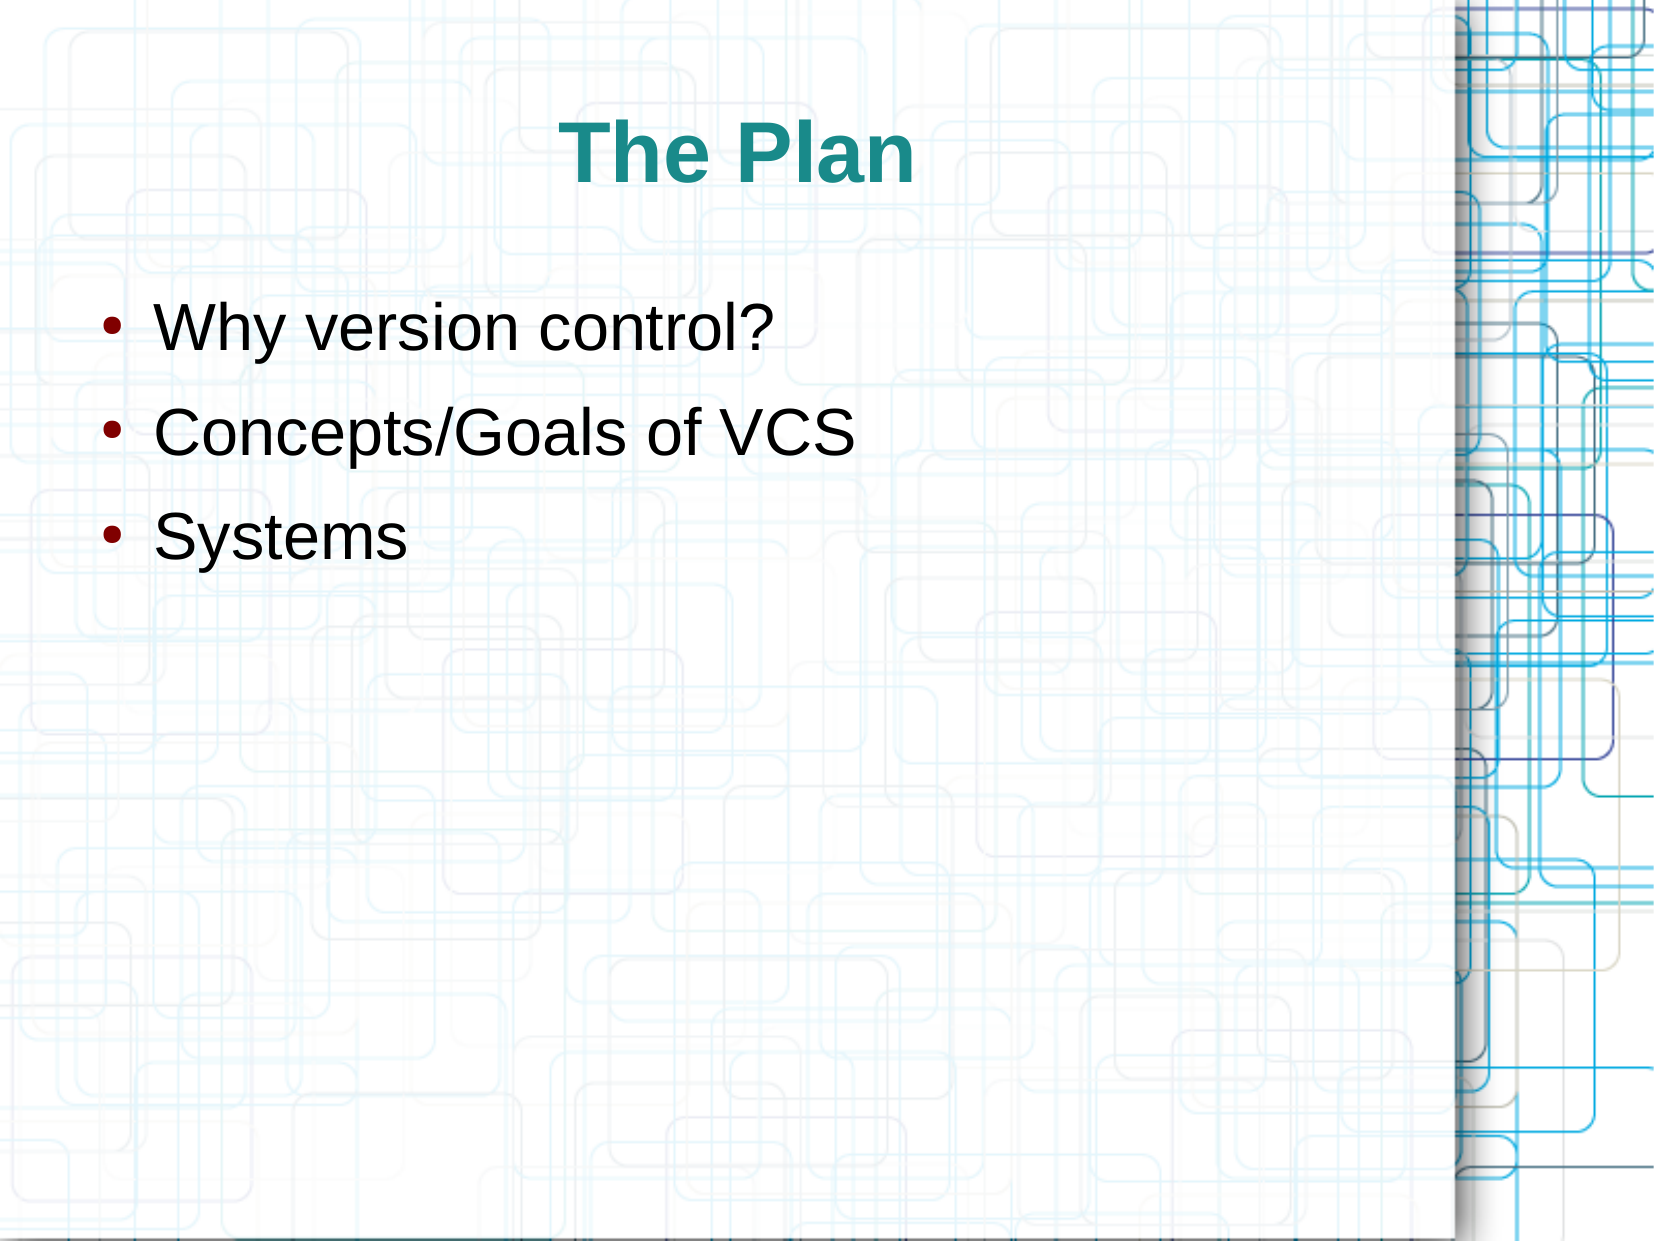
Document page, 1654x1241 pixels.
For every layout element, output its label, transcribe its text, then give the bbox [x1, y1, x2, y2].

picture [0, 0, 1654, 1241]
list Why version control? Concepts/Goals of VCS Systems [82, 290, 1538, 1010]
title The Plan [59, 49, 1418, 257]
